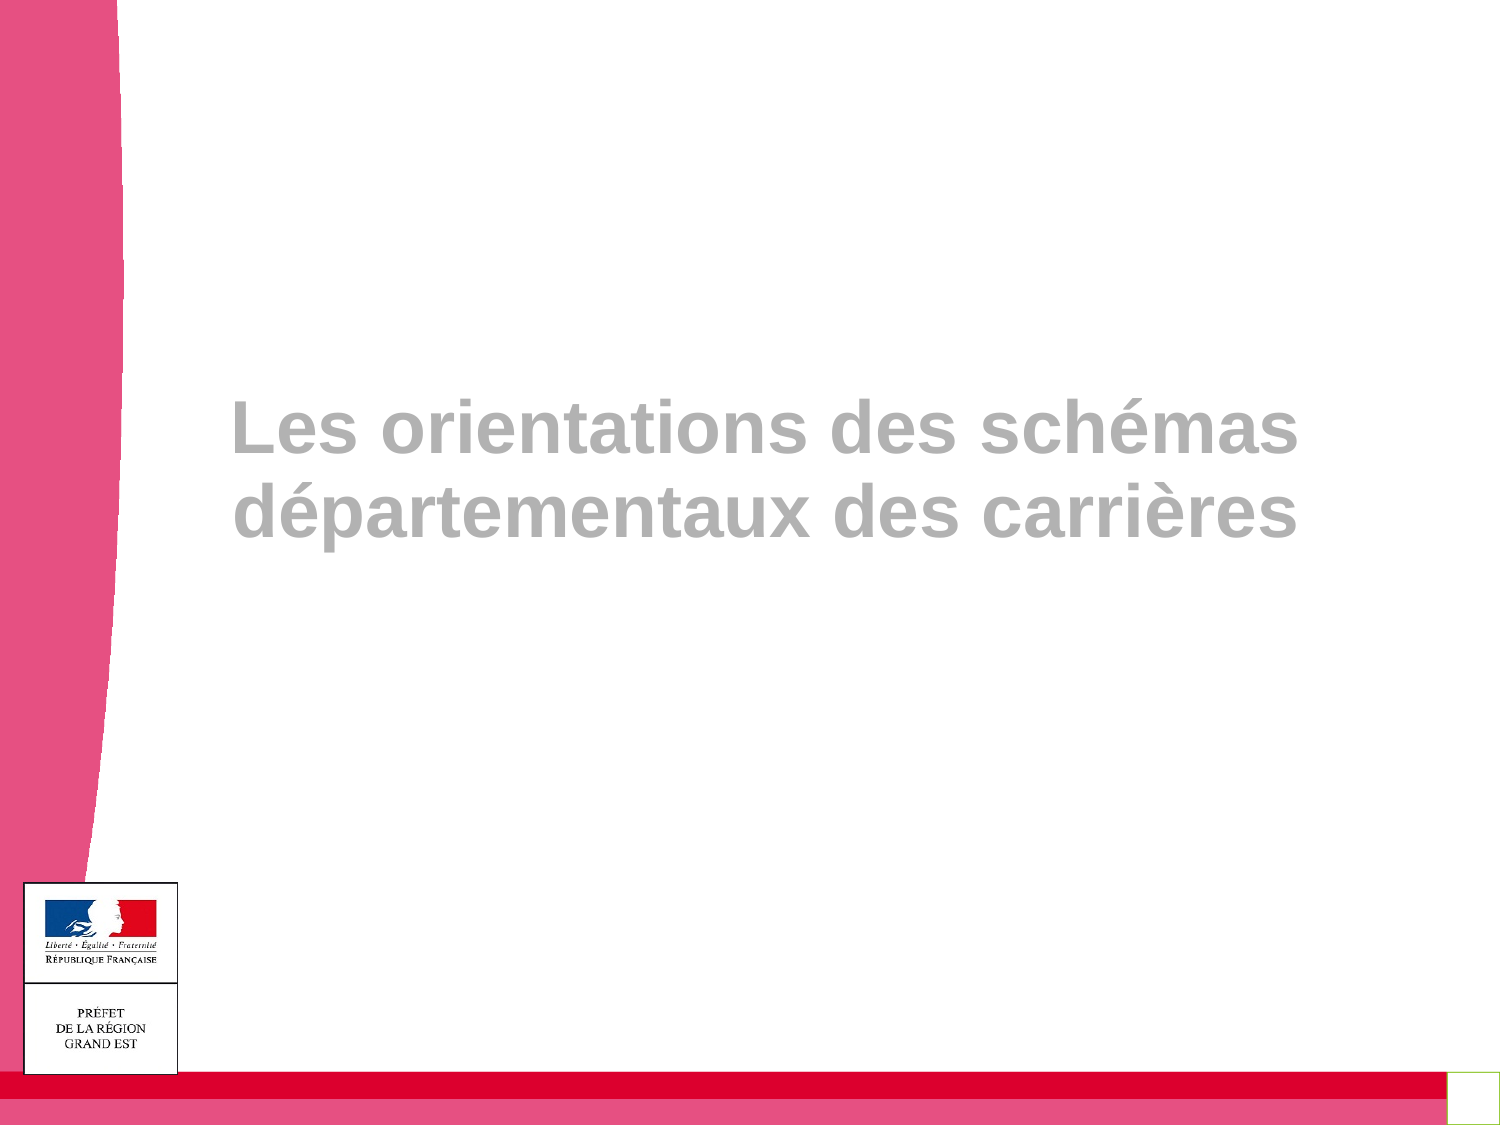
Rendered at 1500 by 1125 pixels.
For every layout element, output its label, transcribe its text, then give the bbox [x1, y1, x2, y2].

title Les orientations des schémas départementaux des carrières [67, 379, 1465, 560]
picture [0, 0, 1500, 1125]
